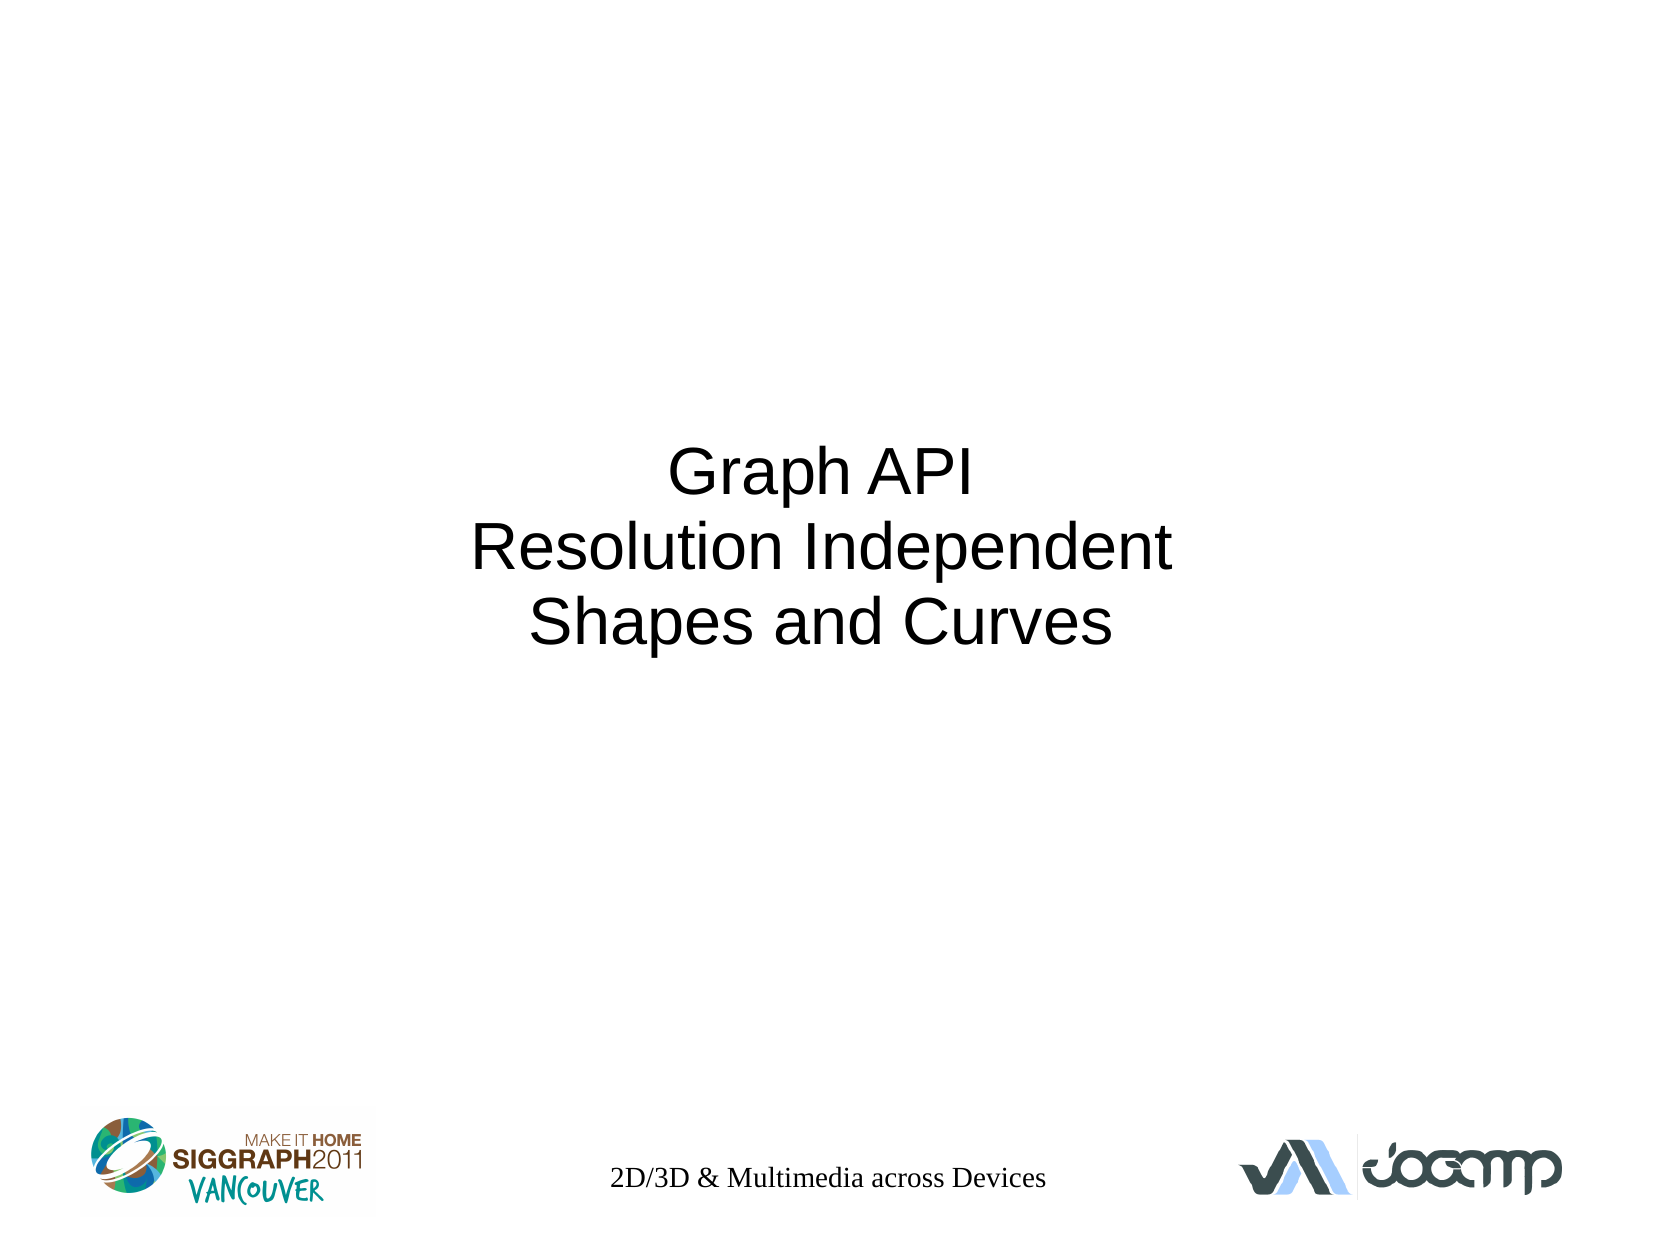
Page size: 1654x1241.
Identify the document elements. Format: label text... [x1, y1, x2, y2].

subtitle Graph API Resolution Independent Shapes and Curves [68, 49, 1576, 1044]
picture [80, 1106, 376, 1217]
picture [1237, 1134, 1562, 1200]
